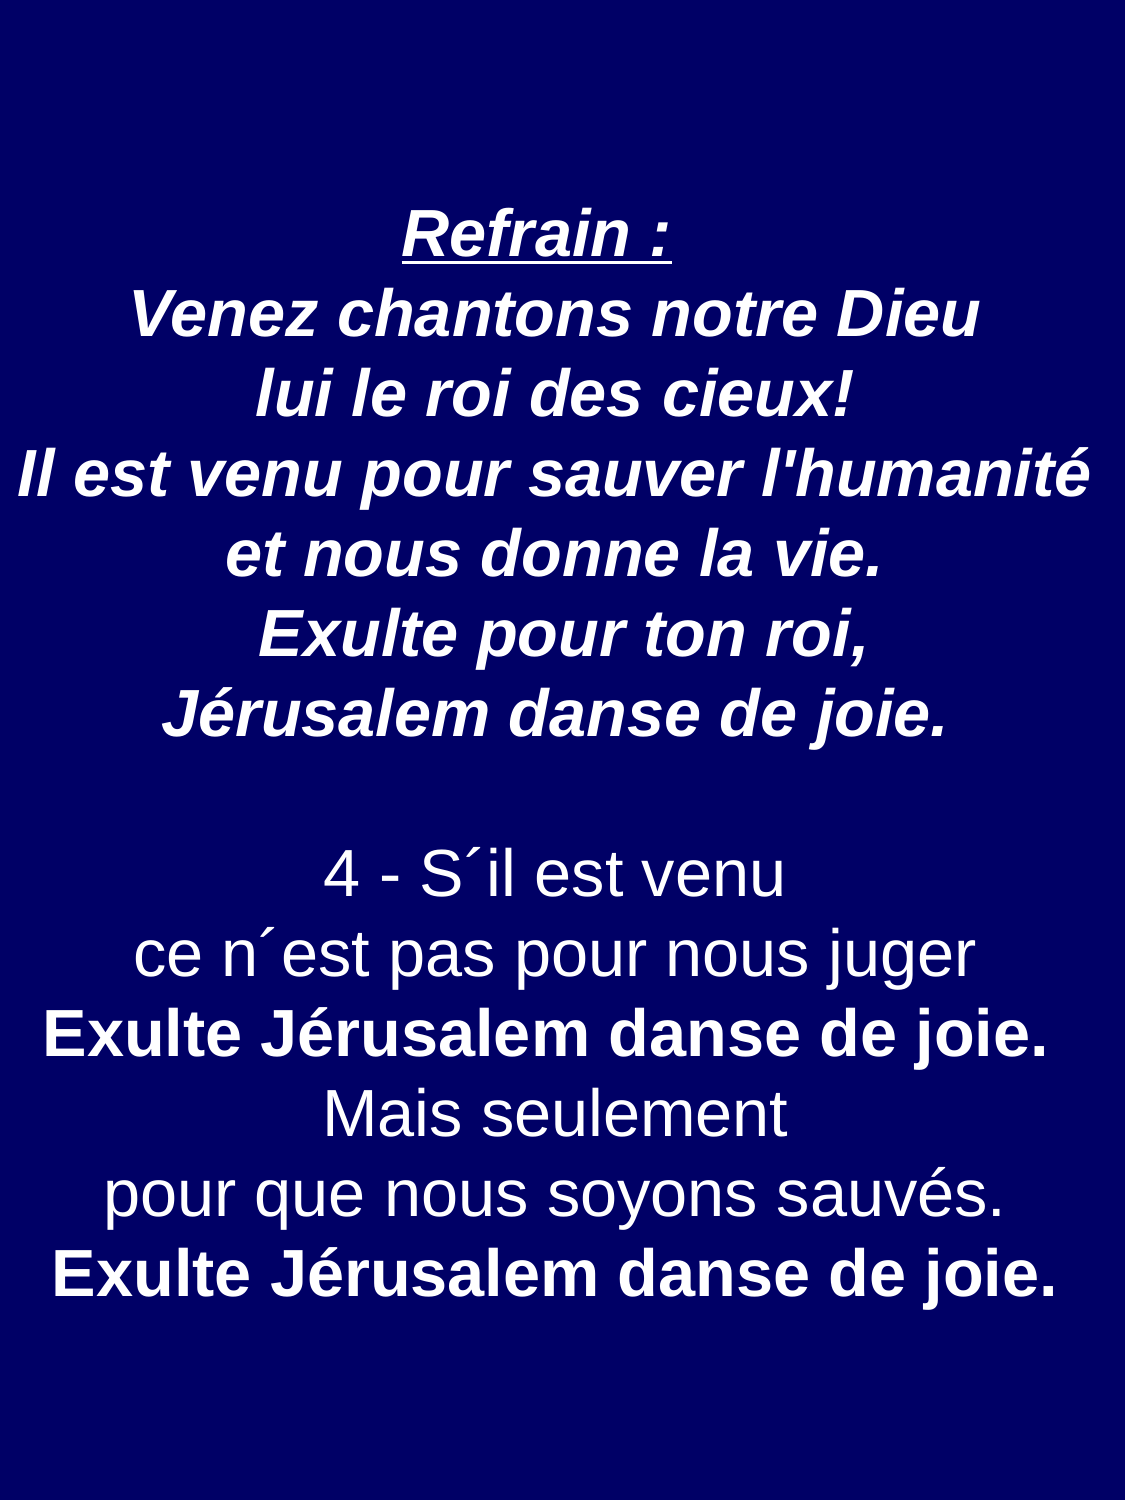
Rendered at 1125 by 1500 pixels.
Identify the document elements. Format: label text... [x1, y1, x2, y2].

text_box Refrain : Venez chantons notre Dieu lui le roi des cieux! Il est venu pour sauver l'humanité et nous donne la vie. Exulte pour ton roi, Jérusalem danse de joie. 4 - S´il est venu ce n´est pas pour nous juger Exulte Jérusalem danse de joie. Mais seulement pour que nous soyons sauvés. Exulte Jérusalem danse de joie. [0, 182, 1125, 1317]
